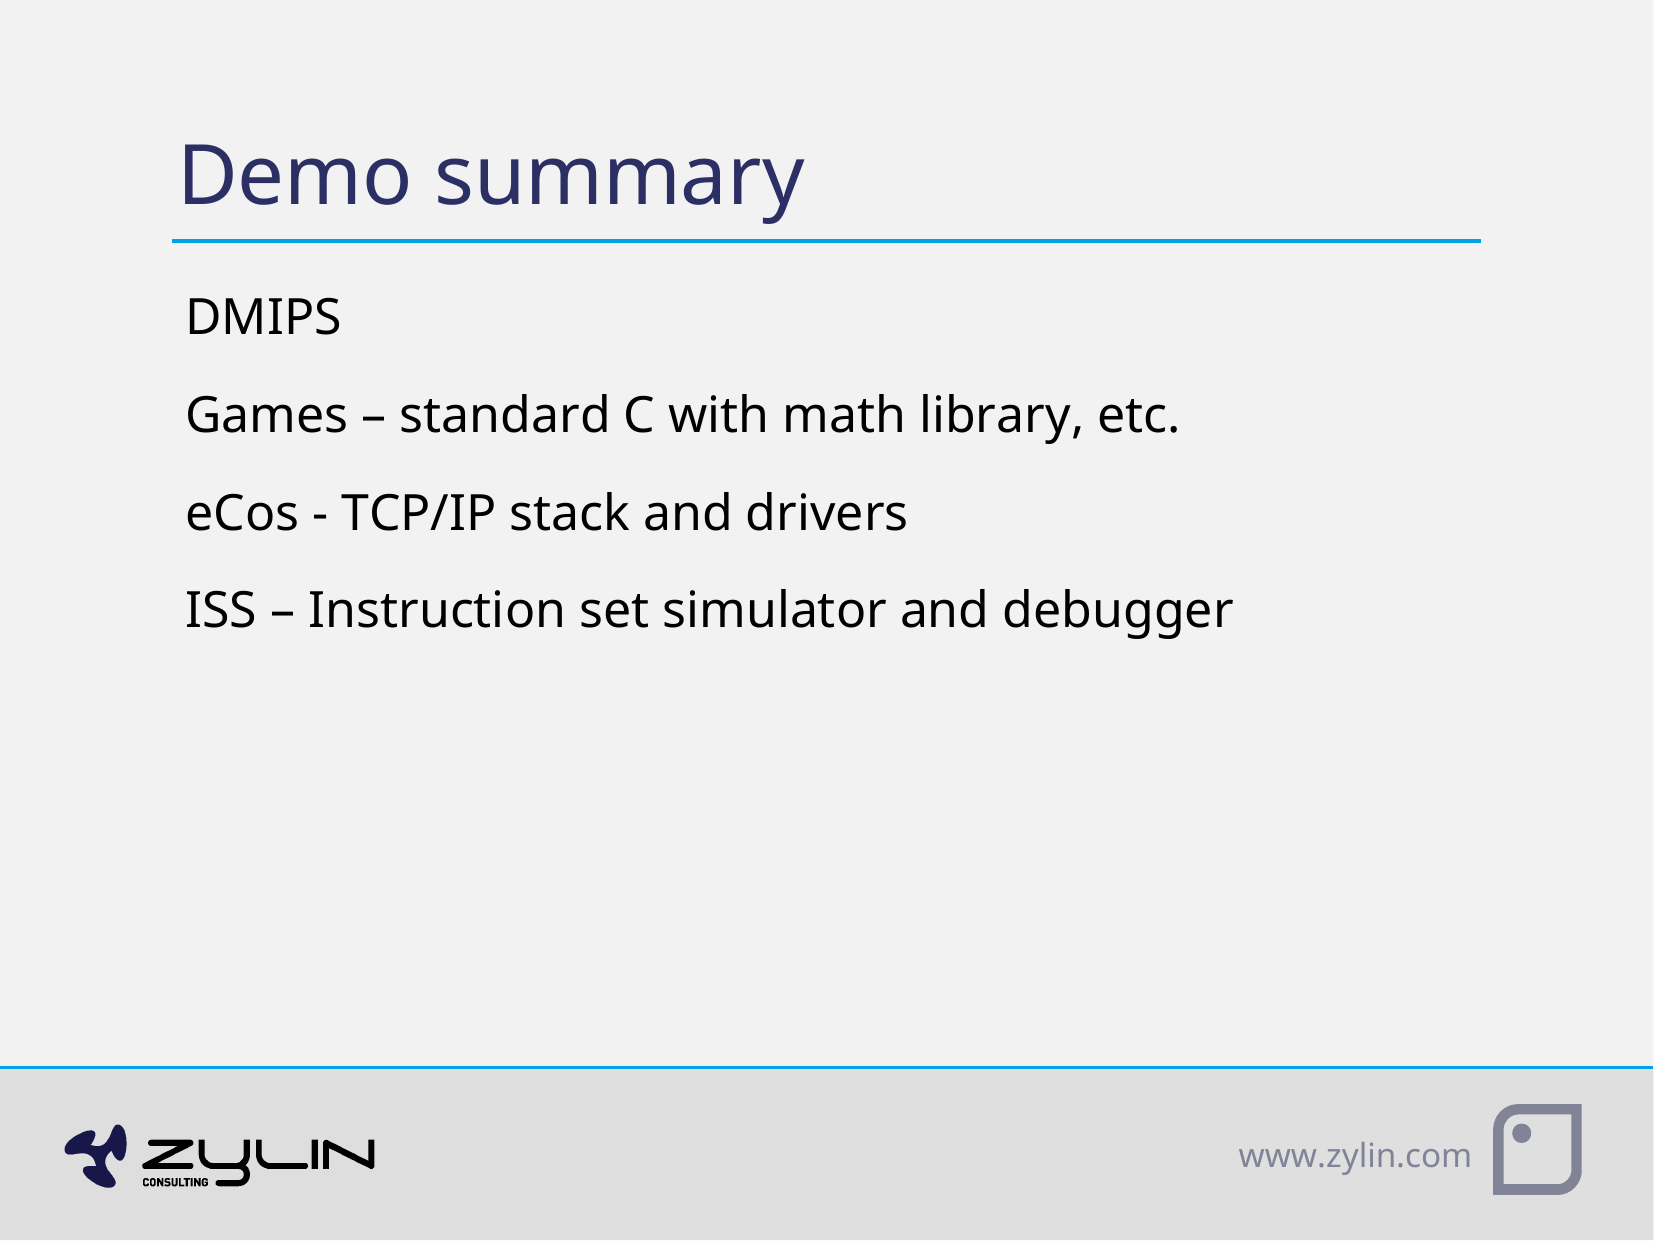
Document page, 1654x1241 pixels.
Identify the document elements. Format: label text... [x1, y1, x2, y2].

title Demo summary [177, 122, 1493, 223]
list DMIPS Games – standard C with math library, etc. eCos - TCP/IP stack and drivers ISS – Instruction set simulator and debugger [167, 280, 1495, 1052]
picture [20, 1104, 432, 1200]
